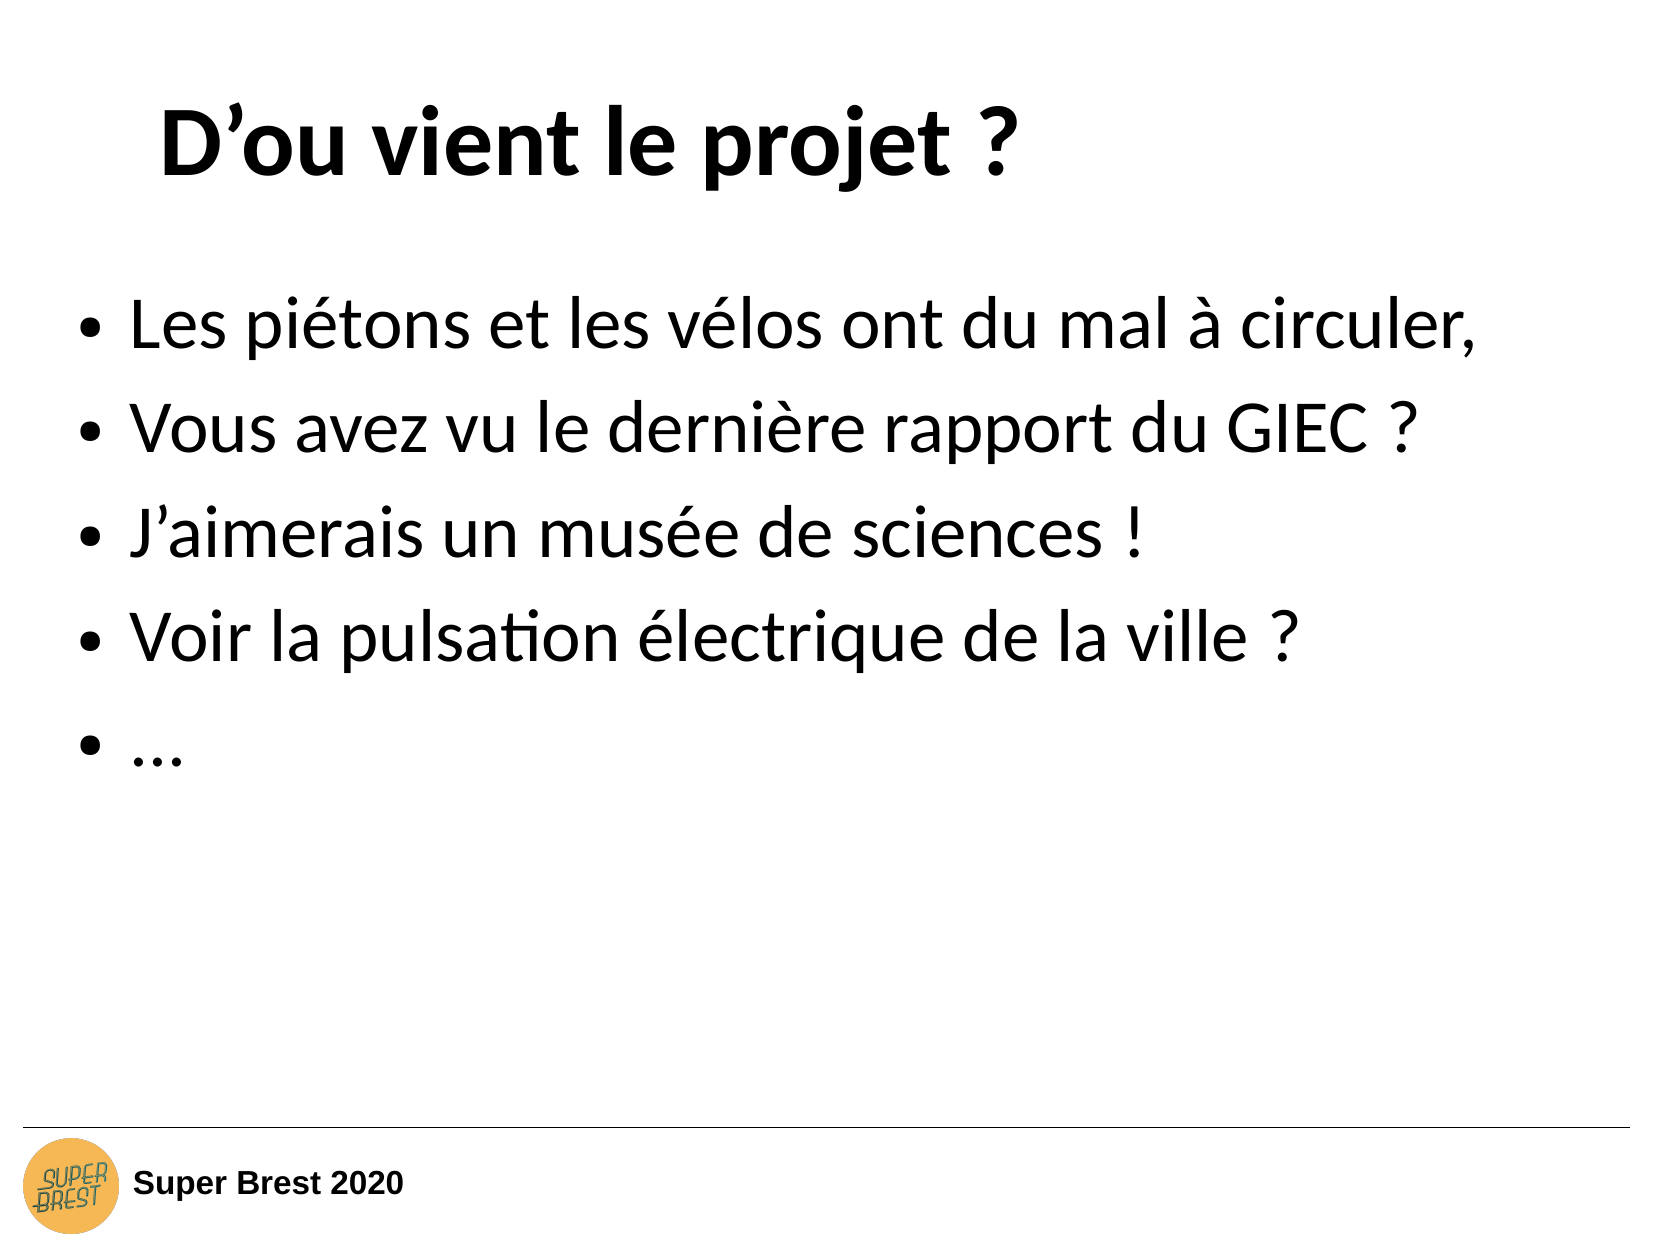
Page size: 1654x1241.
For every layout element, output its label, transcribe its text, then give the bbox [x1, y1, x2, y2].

list Les piétons et les vélos ont du mal à circuler, Vous avez vu le dernière rapport du GIEC ? J’aimerais un musée de sciences ! Voir la pulsation électrique de la ville ? ... [59, 291, 1548, 1111]
picture [23, 1138, 119, 1234]
title D’ou vient le projet ? [11, 47, 1347, 255]
text_box Super Brest 2020 [119, 1157, 1040, 1210]
